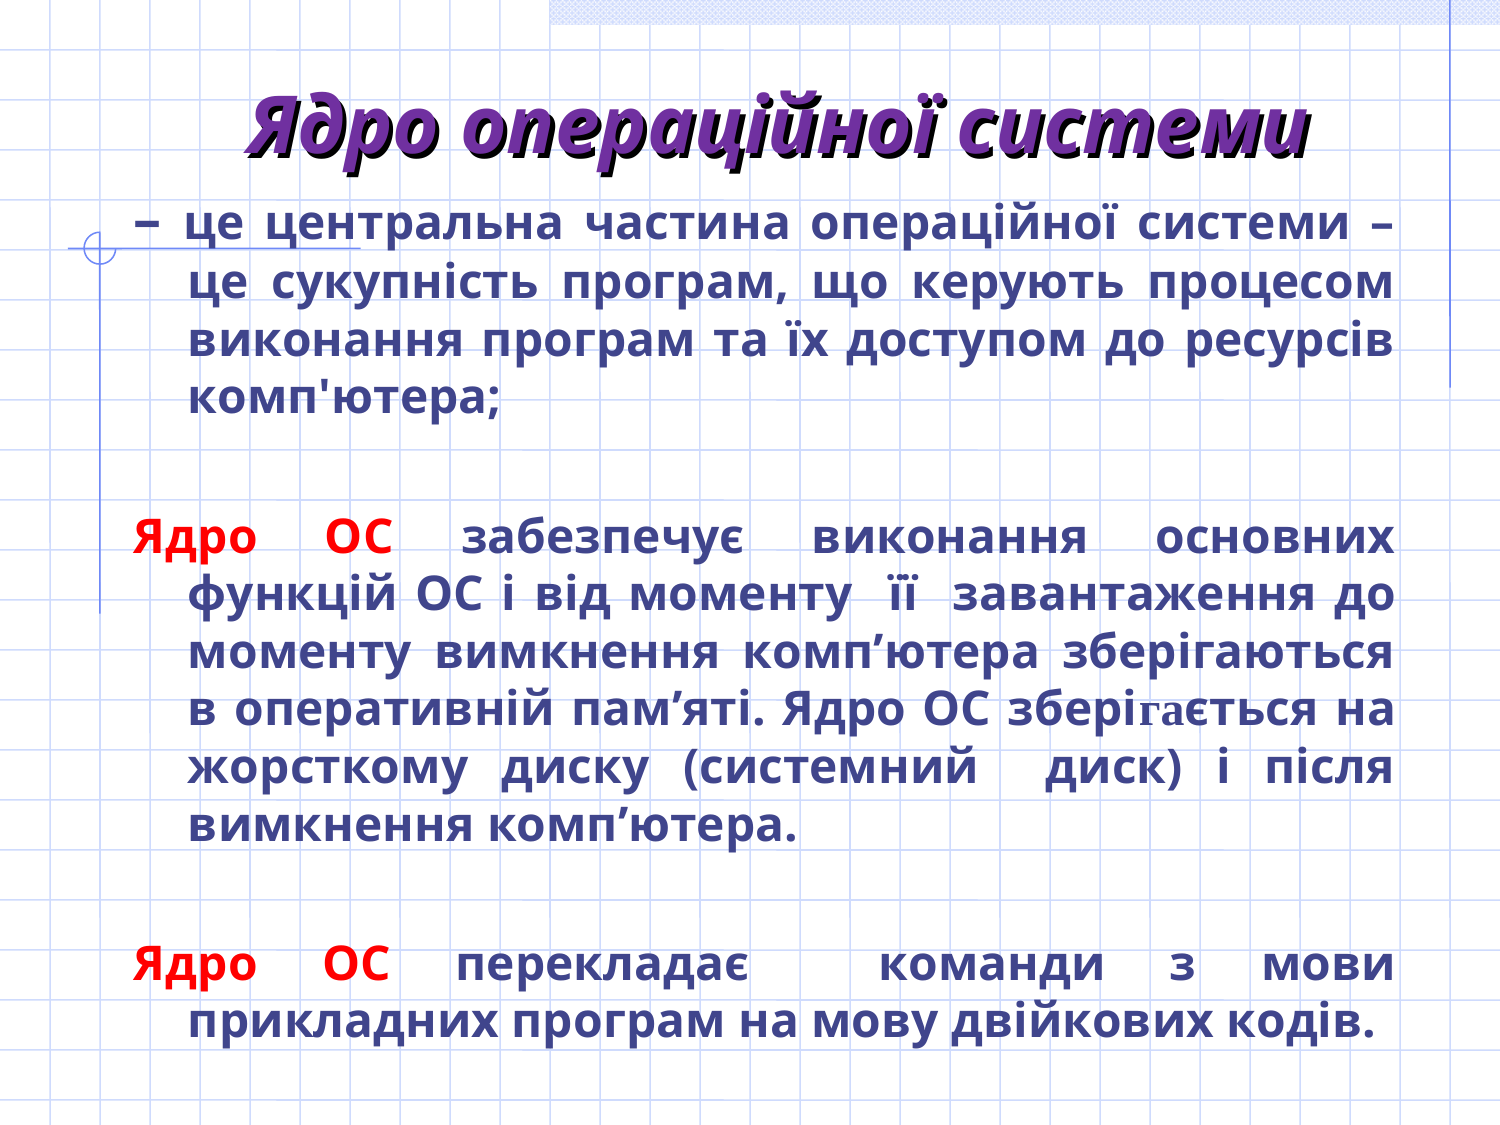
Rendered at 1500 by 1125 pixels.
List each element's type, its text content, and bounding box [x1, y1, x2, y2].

list Ядро операційної системи – це центральна частина операційної системи – це сукупність програм, що керують процесом виконання програм та їх доступом до ресурсів комп'ютера; Ядро ОС забезпечує виконання основних функцій ОС і від моменту її завантаження до моменту вимкнення комп’ютера зберігаються в оперативній пам’яті. Ядро ОС зберігається на жорсткому диску (системний диск) і після вимкнення комп’ютера. Ядро ОС перекладає команди з мови прикладних програм на мову двійкових кодів. [64, 66, 1412, 1071]
